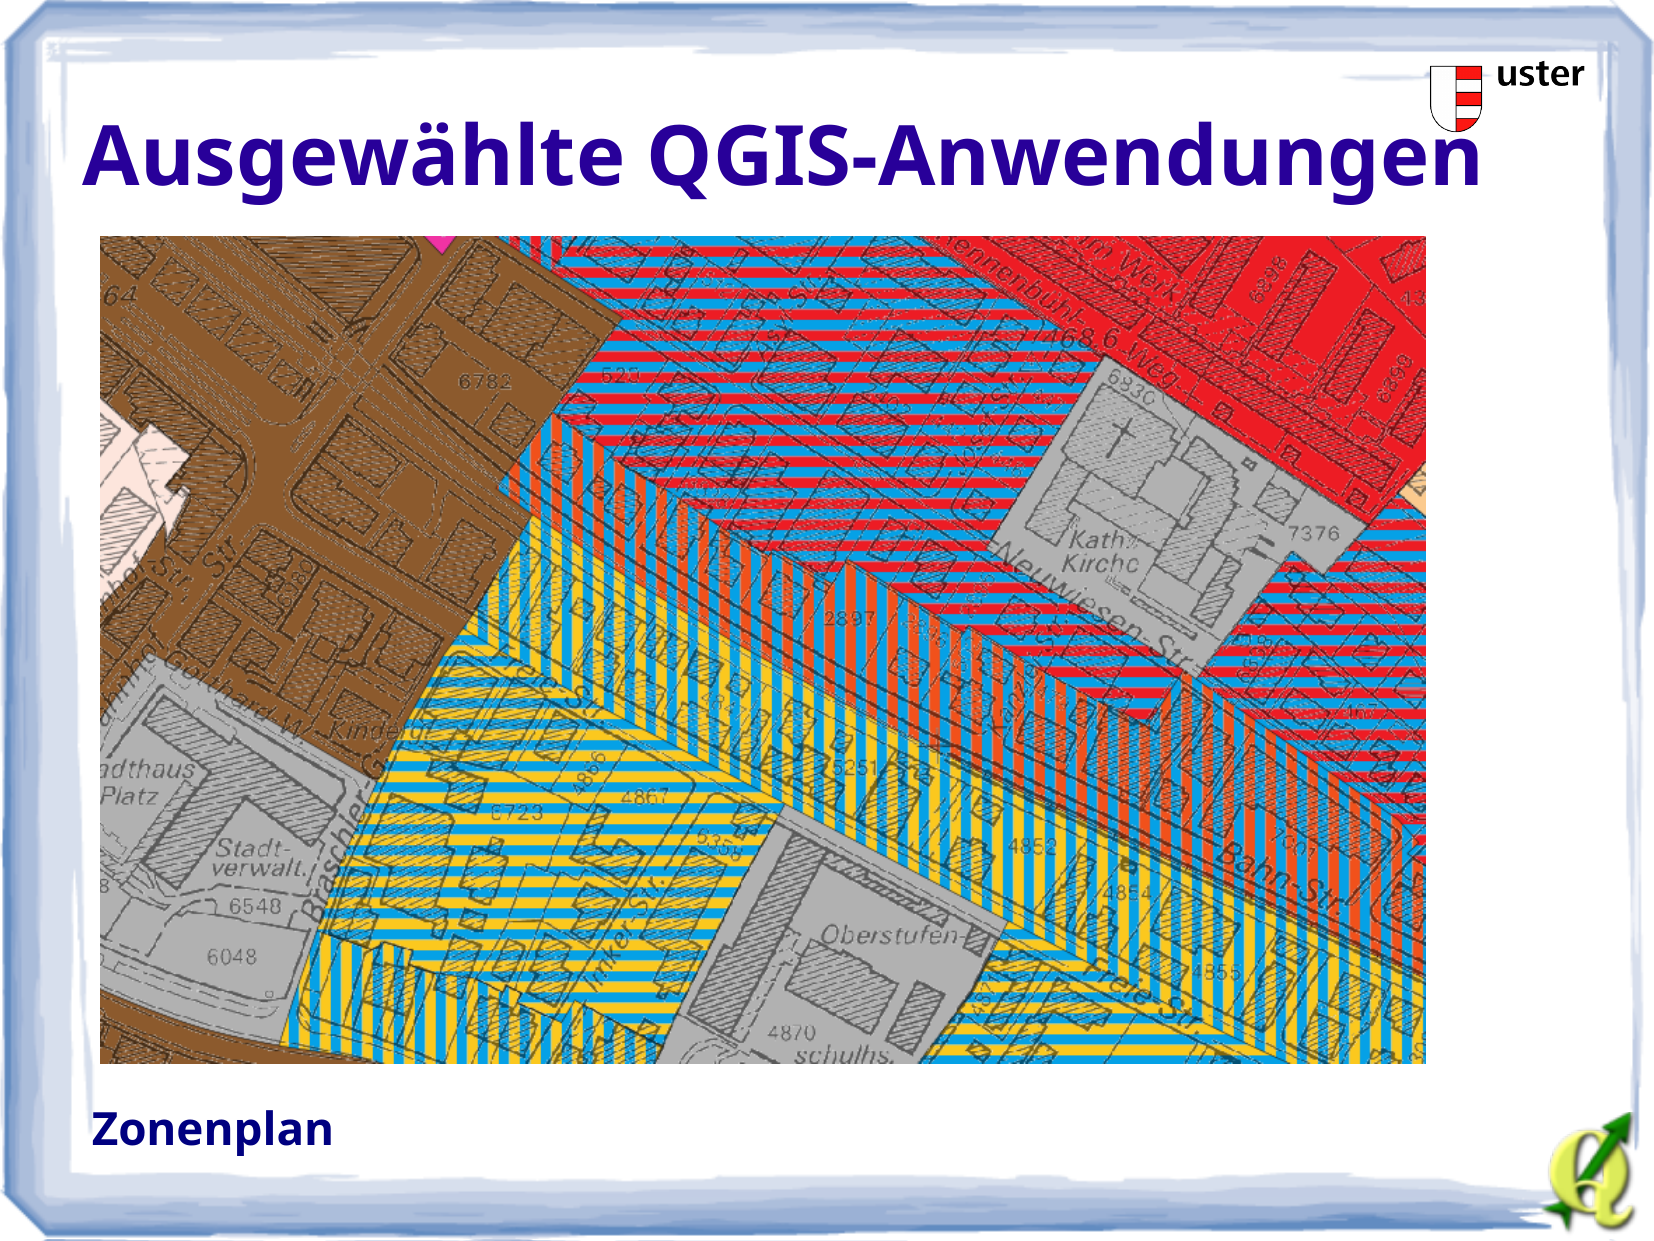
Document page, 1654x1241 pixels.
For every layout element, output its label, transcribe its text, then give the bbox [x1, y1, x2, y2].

text_box Zonenplan [77, 1089, 330, 1158]
title Ausgewählte QGIS-Anwendungen [82, 56, 1571, 250]
picture [0, 0, 1654, 1241]
